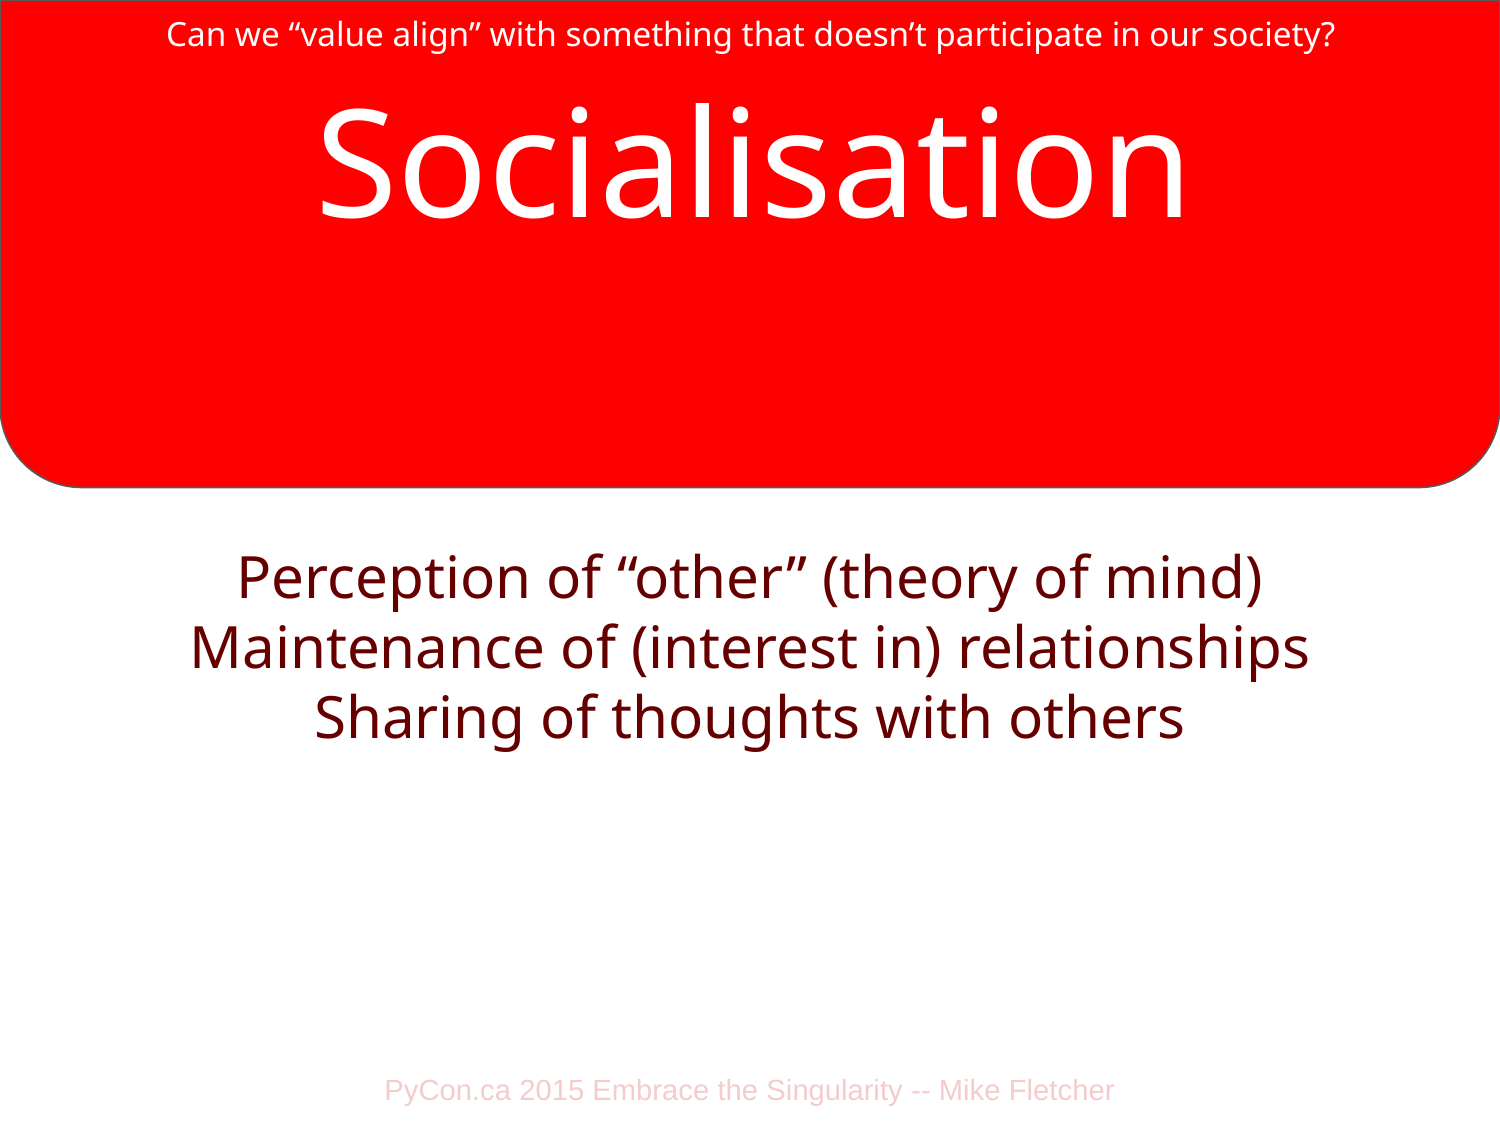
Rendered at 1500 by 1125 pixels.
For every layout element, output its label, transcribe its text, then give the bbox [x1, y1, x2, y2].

subtitle Perception of “other” (theory of mind) Maintenance of (interest in) relationships Sharing of thoughts with others [0, 525, 1500, 1107]
title Socialisation [28, 65, 1480, 488]
subtitle Can we “value align” with something that doesn’t participate in our society? [1, 0, 1500, 65]
